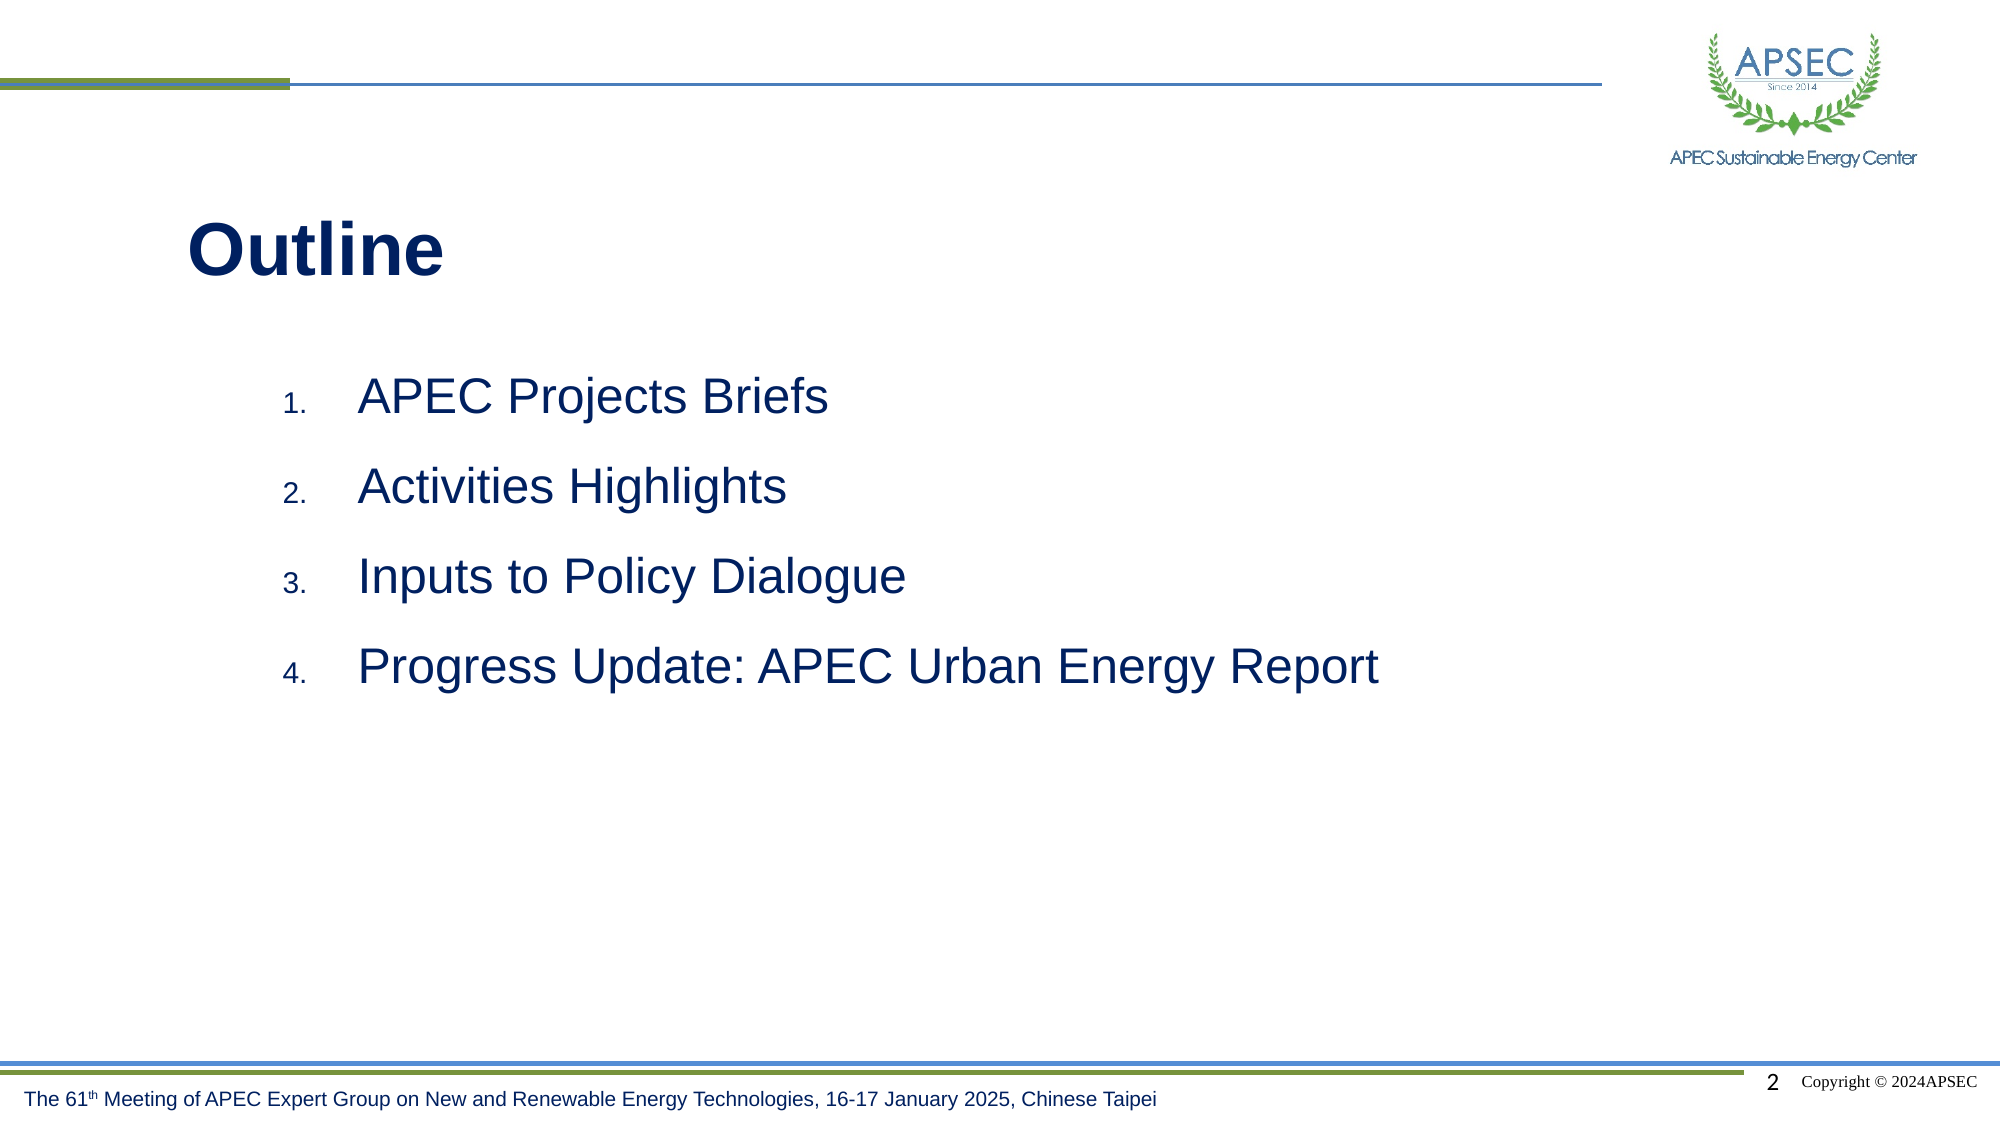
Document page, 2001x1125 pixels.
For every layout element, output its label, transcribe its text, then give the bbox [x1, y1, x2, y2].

picture [1602, 19, 1985, 232]
text_box Outline [173, 192, 473, 298]
text_box APEC Projects Briefs Activities Highlights Inputs to Policy Dialogue Progress Update: APEC Urban Energy Report [267, 325, 1674, 701]
